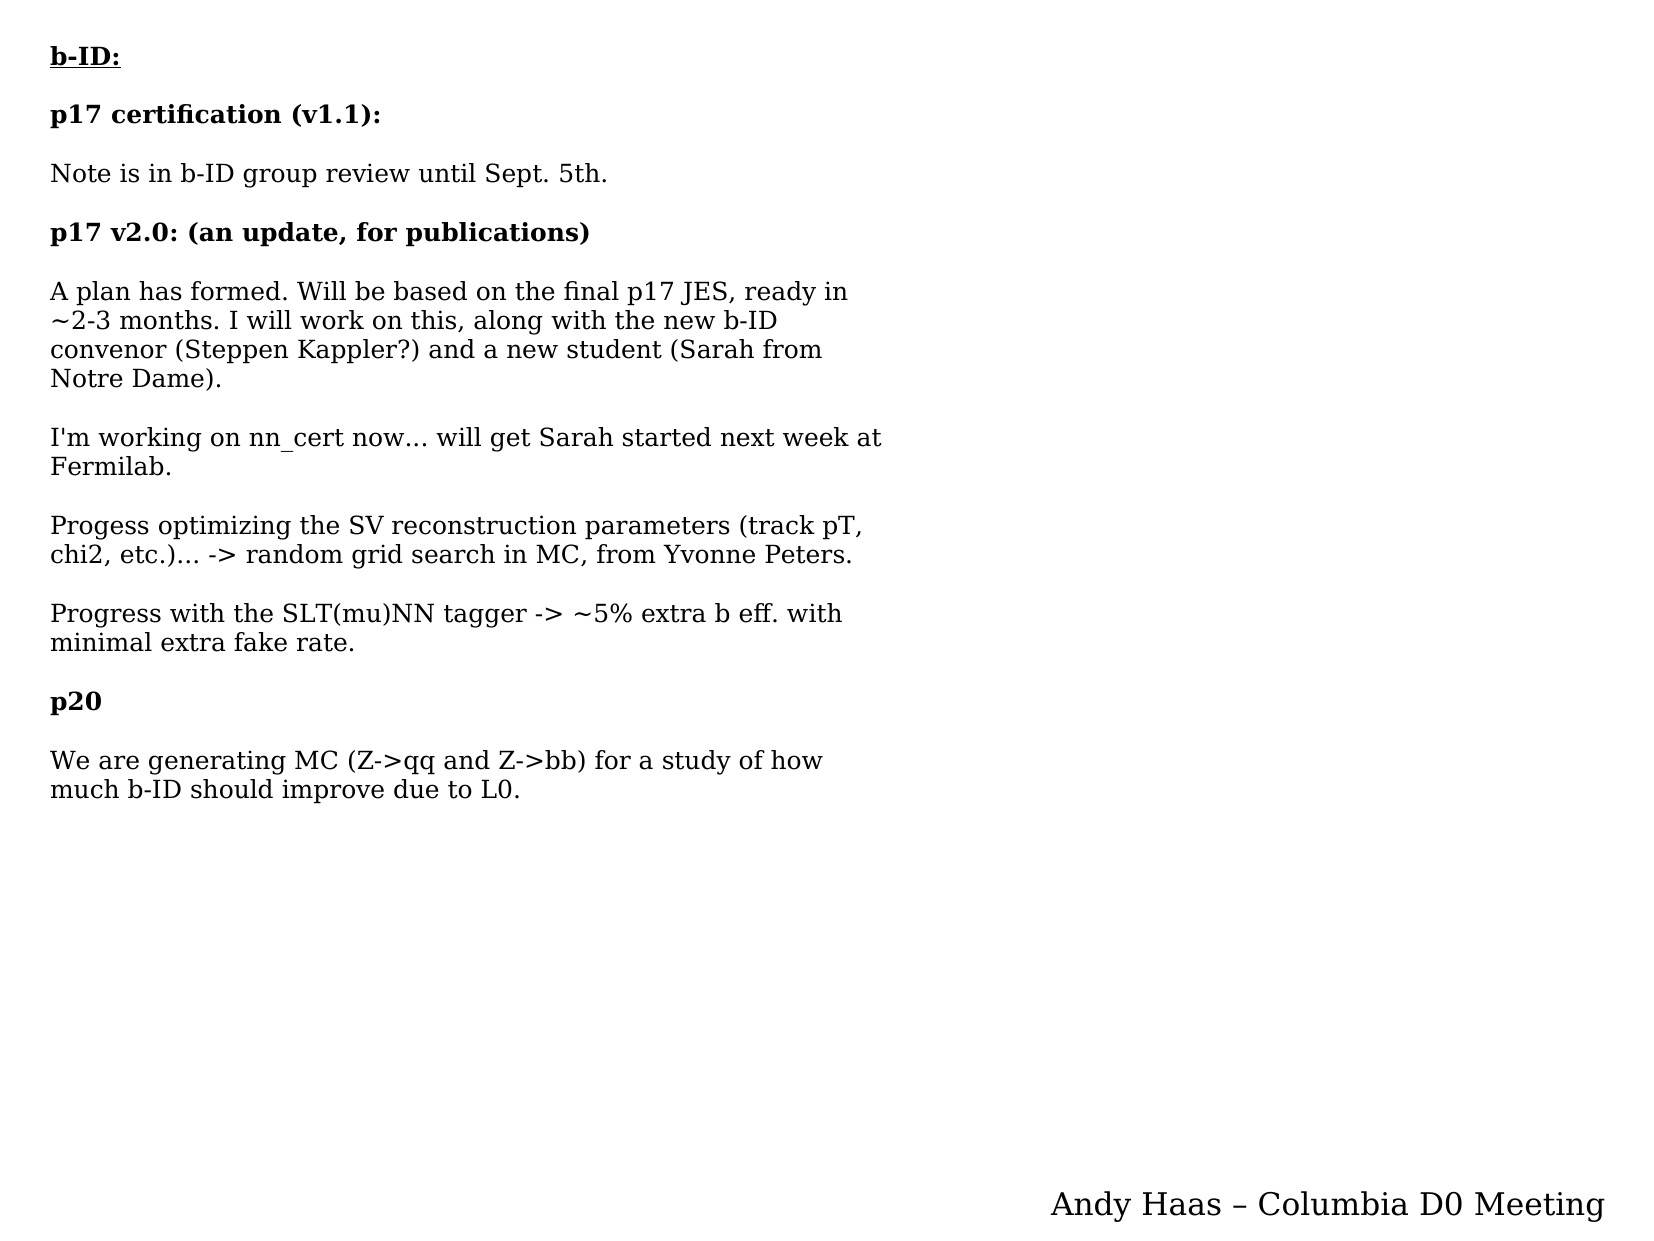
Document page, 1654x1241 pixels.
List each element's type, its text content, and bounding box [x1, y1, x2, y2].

text_box b-ID: p17 certification (v1.1): Note is in b-ID group review until Sept. 5th. p17 v2.0: (an update, for publications) A plan has formed. Will be based on the final p17 JES, ready in ~2-3 months. I will work on this, along with the new b-ID convenor (Steppen Kappler?) and a new student (Sarah from Notre Dame). I'm working on nn_cert now... will get Sarah started next week at Fermilab. Progess optimizing the SV reconstruction parameters (track pT, chi2, etc.)... -> random grid search in MC, from Yvonne Peters. Progress with the SLT(mu)NN tagger -> ~5% extra b eff. with minimal extra fake rate. p20 We are generating MC (Z->qq and Z->bb) for a study of how much b-ID should improve due to L0. [49, 41, 887, 1032]
